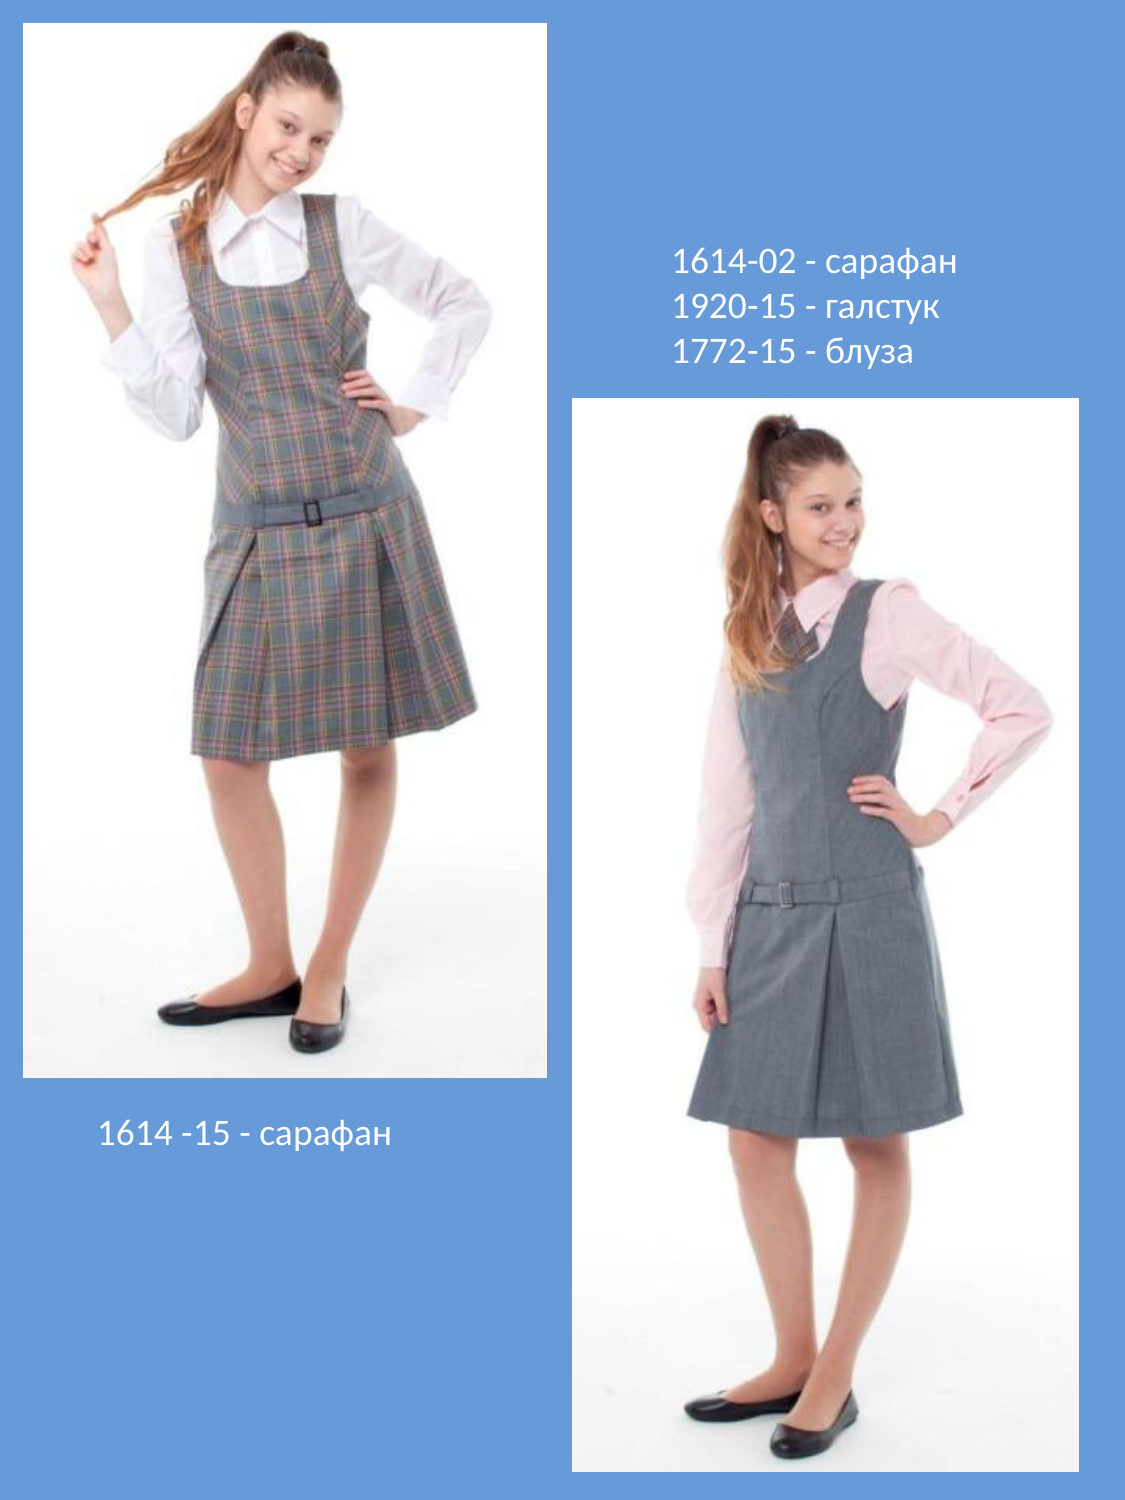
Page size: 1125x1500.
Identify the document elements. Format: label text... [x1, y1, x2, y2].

text_box 1614-02 - сарафан 1920-15 - галстук 1772-15 - блуза [656, 164, 1067, 399]
picture [23, 23, 547, 1079]
text_box 1614 -15 - сарафан [82, 1019, 493, 1196]
picture [572, 398, 1079, 1472]
